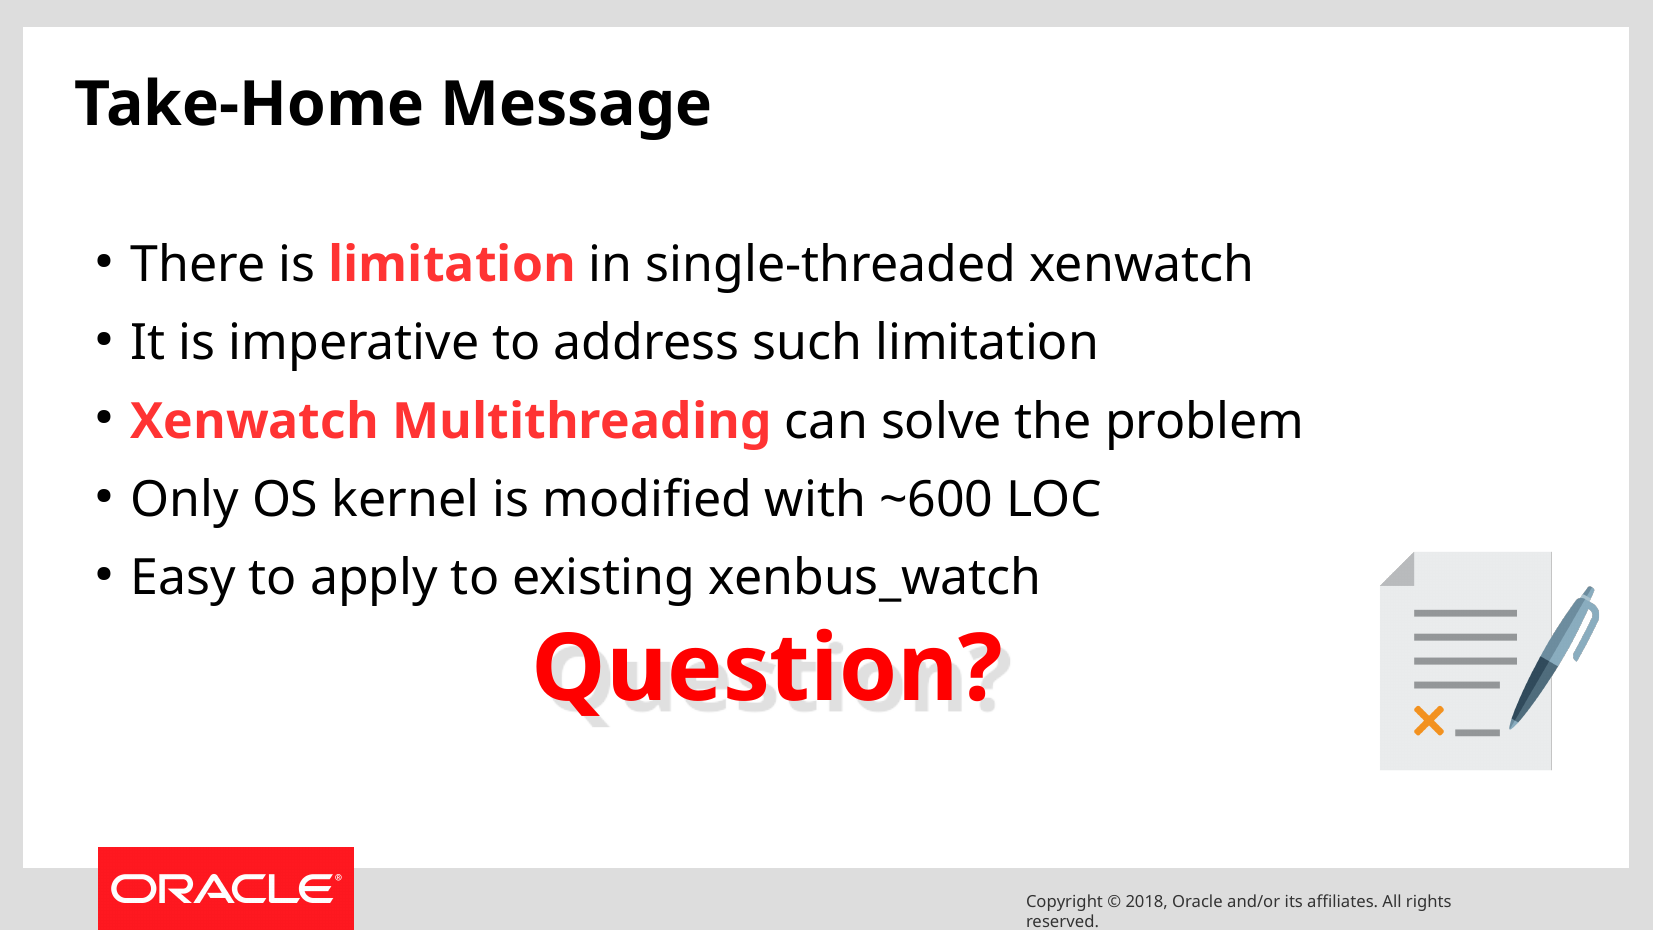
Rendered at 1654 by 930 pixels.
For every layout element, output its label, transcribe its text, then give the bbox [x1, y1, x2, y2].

text_box There is limitation in single-threaded xenwatch It is imperative to address such limitation Xenwatch Multithreading can solve the problem Only OS kernel is modified with ~600 LOC Easy to apply to existing xenbus_watch [80, 210, 1581, 826]
picture [98, 847, 354, 930]
text_box Copyright © 2018, Oracle and/or its affiliates. All rights reserved. [1011, 883, 1534, 918]
text_box [23, 27, 1629, 868]
text_box Question? [516, 592, 997, 713]
picture [1325, 497, 1654, 826]
text_box Take-Home Message [60, 50, 1629, 151]
